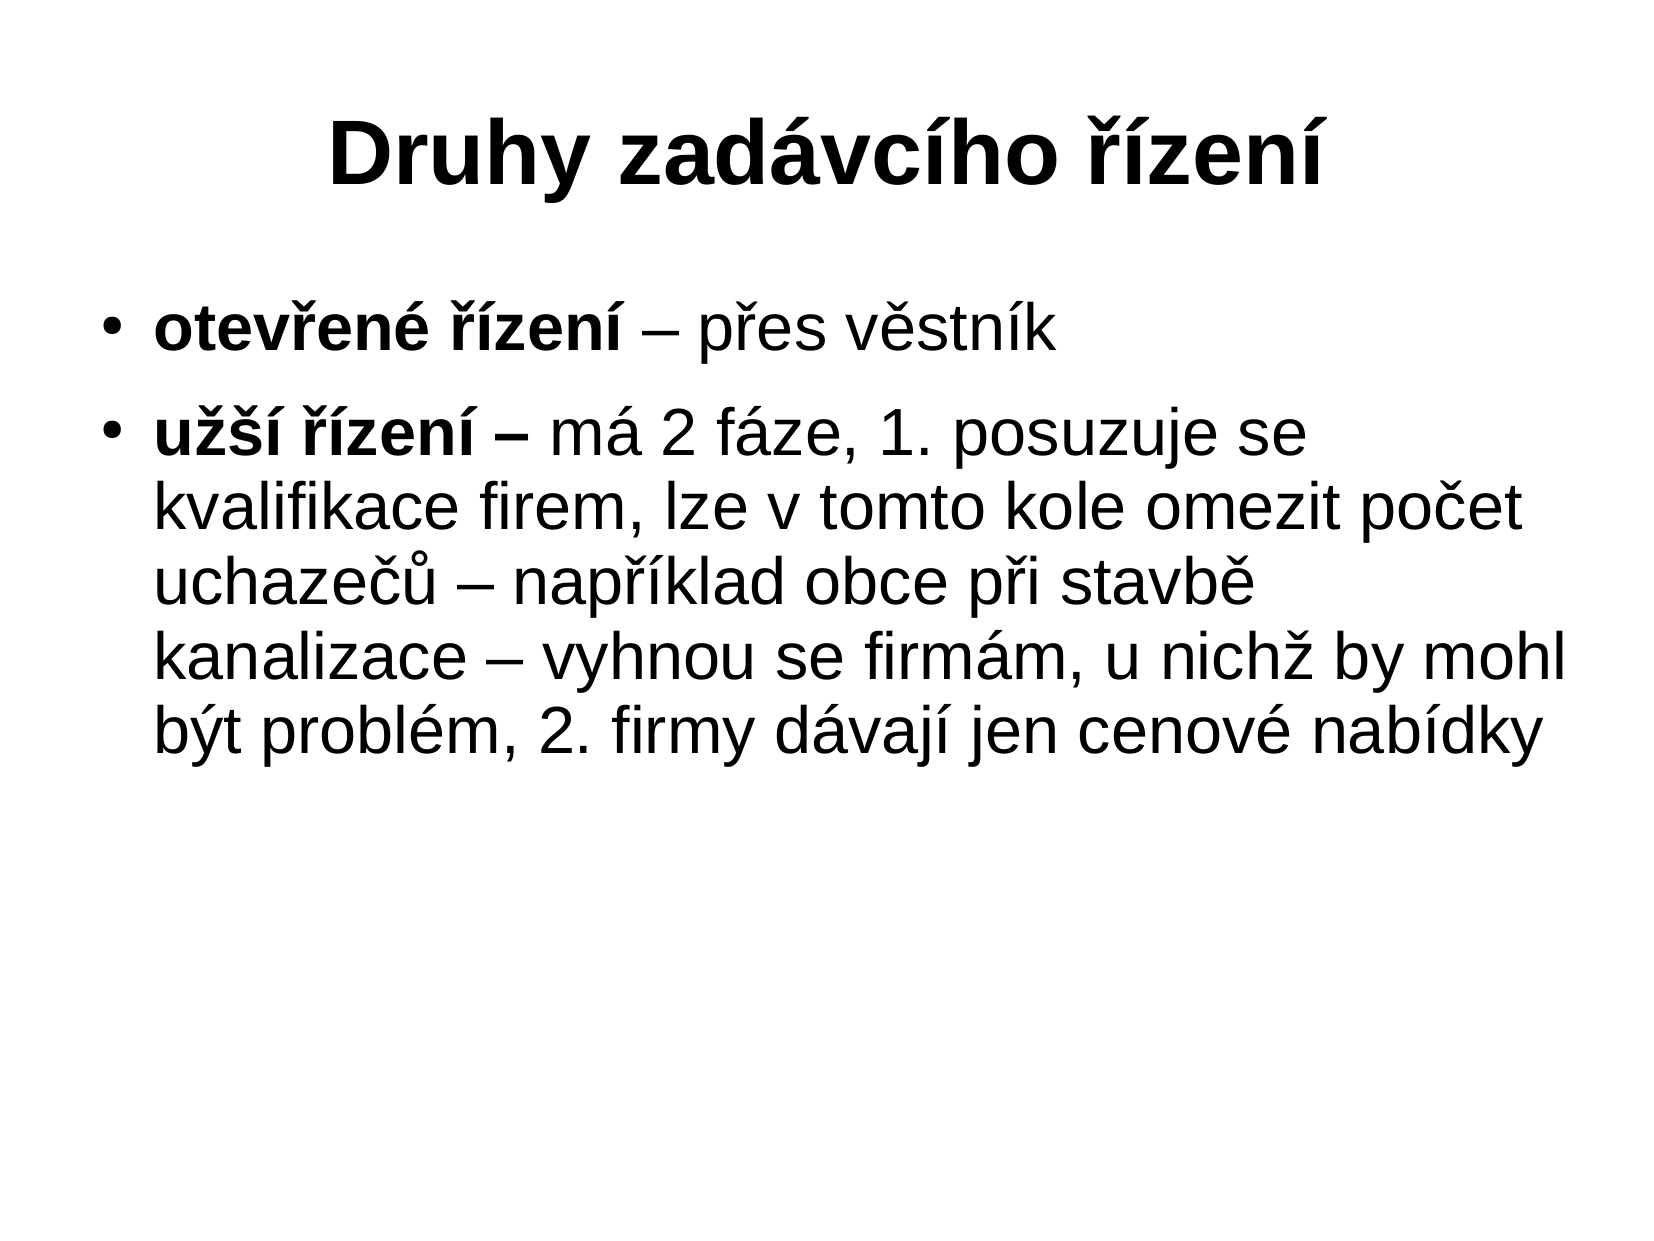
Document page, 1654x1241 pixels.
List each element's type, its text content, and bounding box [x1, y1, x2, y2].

list otevřené řízení – přes věstník užší řízení – má 2 fáze, 1. posuzuje se kvalifikace firem, lze v tomto kole omezit počet uchazečů – například obce při stavbě kanalizace – vyhnou se firmám, u nichž by mohl být problém, 2. firmy dávají jen cenové nabídky [82, 290, 1571, 1109]
title Druhy zadávcího řízení [82, 49, 1571, 257]
